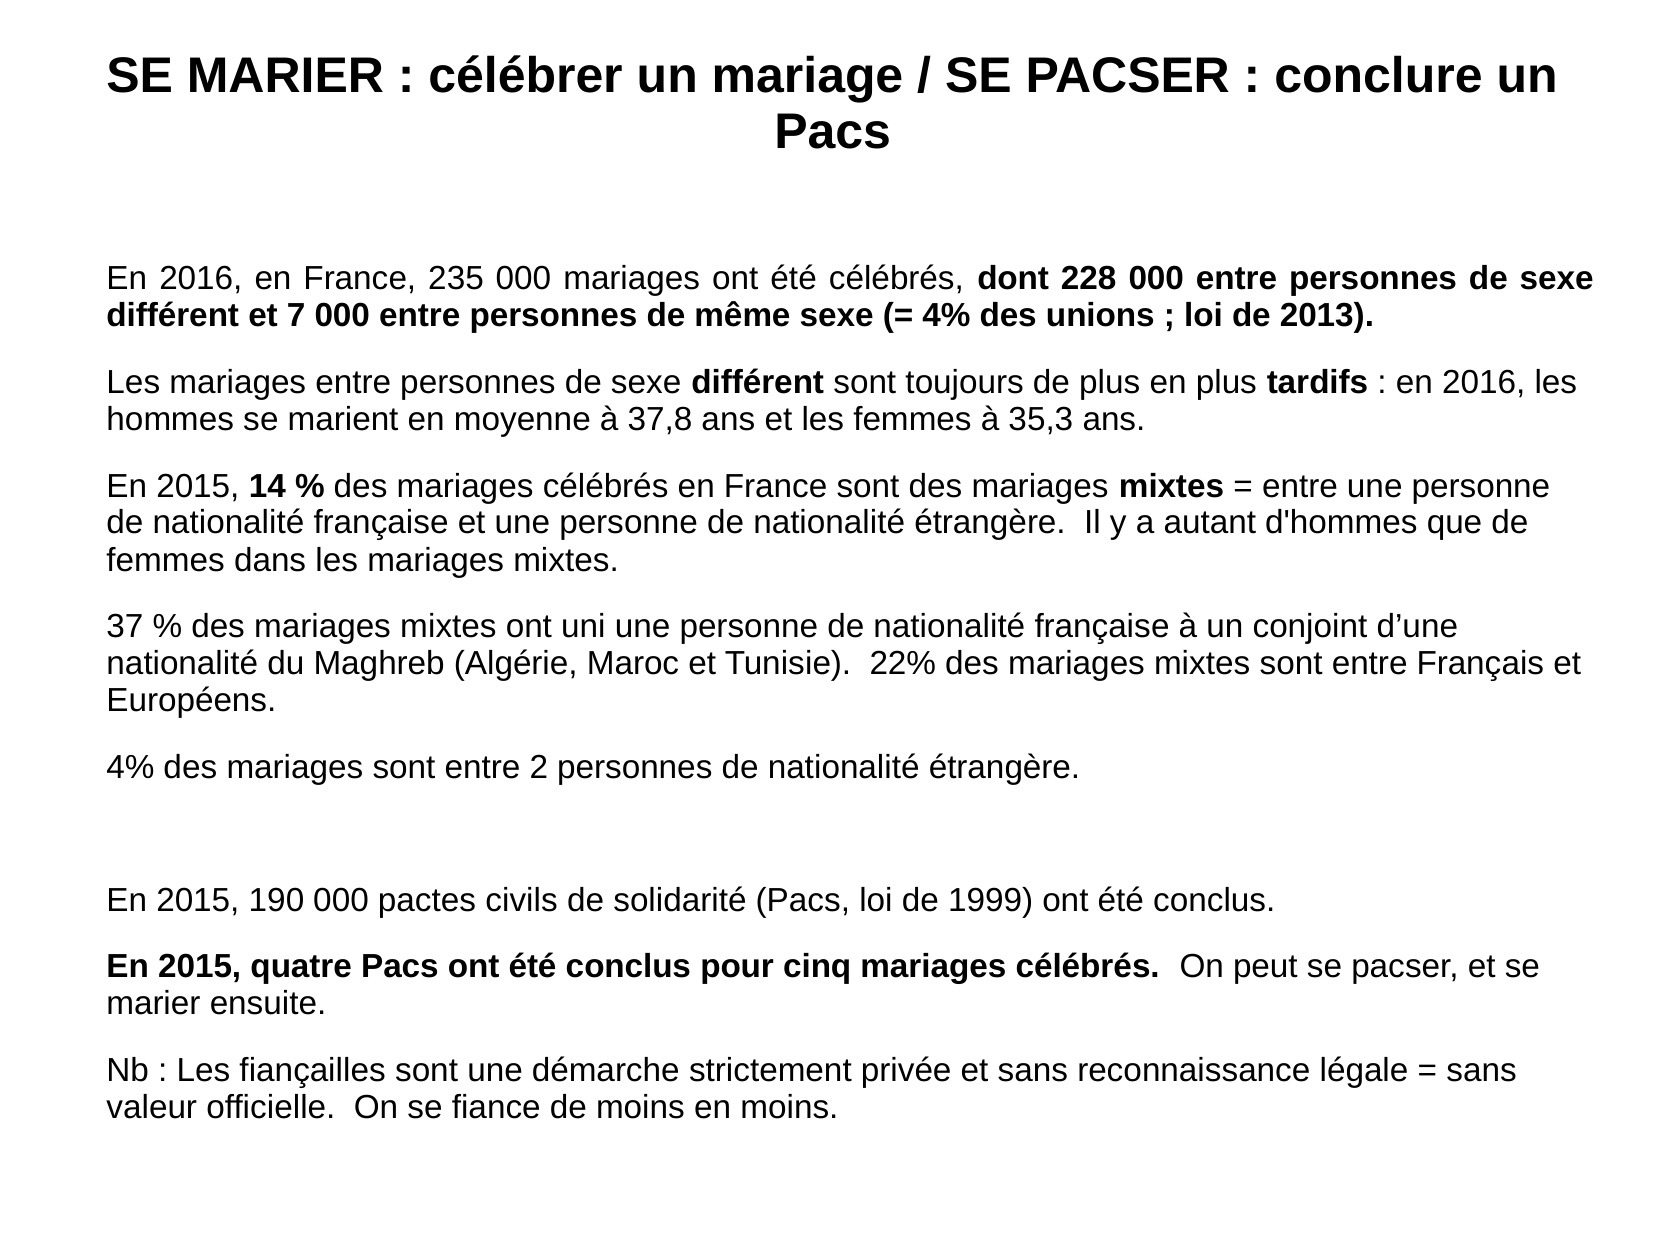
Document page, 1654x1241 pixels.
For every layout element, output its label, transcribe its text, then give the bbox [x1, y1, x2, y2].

list En 2016, en France, 235 000 mariages ont été célébrés, dont 228 000 entre personnes de sexe différent et 7 000 entre personnes de même sexe (= 4% des unions ; loi de 2013). Les mariages entre personnes de sexe différent sont toujours de plus en plus tardifs : en 2016, les hommes se marient en moyenne à 37,8 ans et les femmes à 35,3 ans. En 2015, 14 % des mariages célébrés en France sont des mariages mixtes = entre une personne de nationalité française et une personne de nationalité étrangère. Il y a autant d'hommes que de femmes dans les mariages mixtes. 37 % des mariages mixtes ont uni une personne de nationalité française à un conjoint d’une nationalité du Maghreb (Algérie, Maroc et Tunisie). 22% des mariages mixtes sont entre Français et Européens. 4% des mariages sont entre 2 personnes de nationalité étrangère. En 2015, 190 000 pactes civils de solidarité (Pacs, loi de 1999) ont été conclus. En 2015, quatre Pacs ont été conclus pour cinq mariages célébrés. On peut se pacser, et se marier ensuite. Nb : Les fiançailles sont une démarche strictement privée et sans reconnaissance légale = sans valeur officielle. On se fiance de moins en moins. [106, 193, 1595, 1211]
title SE MARIER : célébrer un mariage / SE PACSER : conclure un Pacs [88, 0, 1577, 207]
